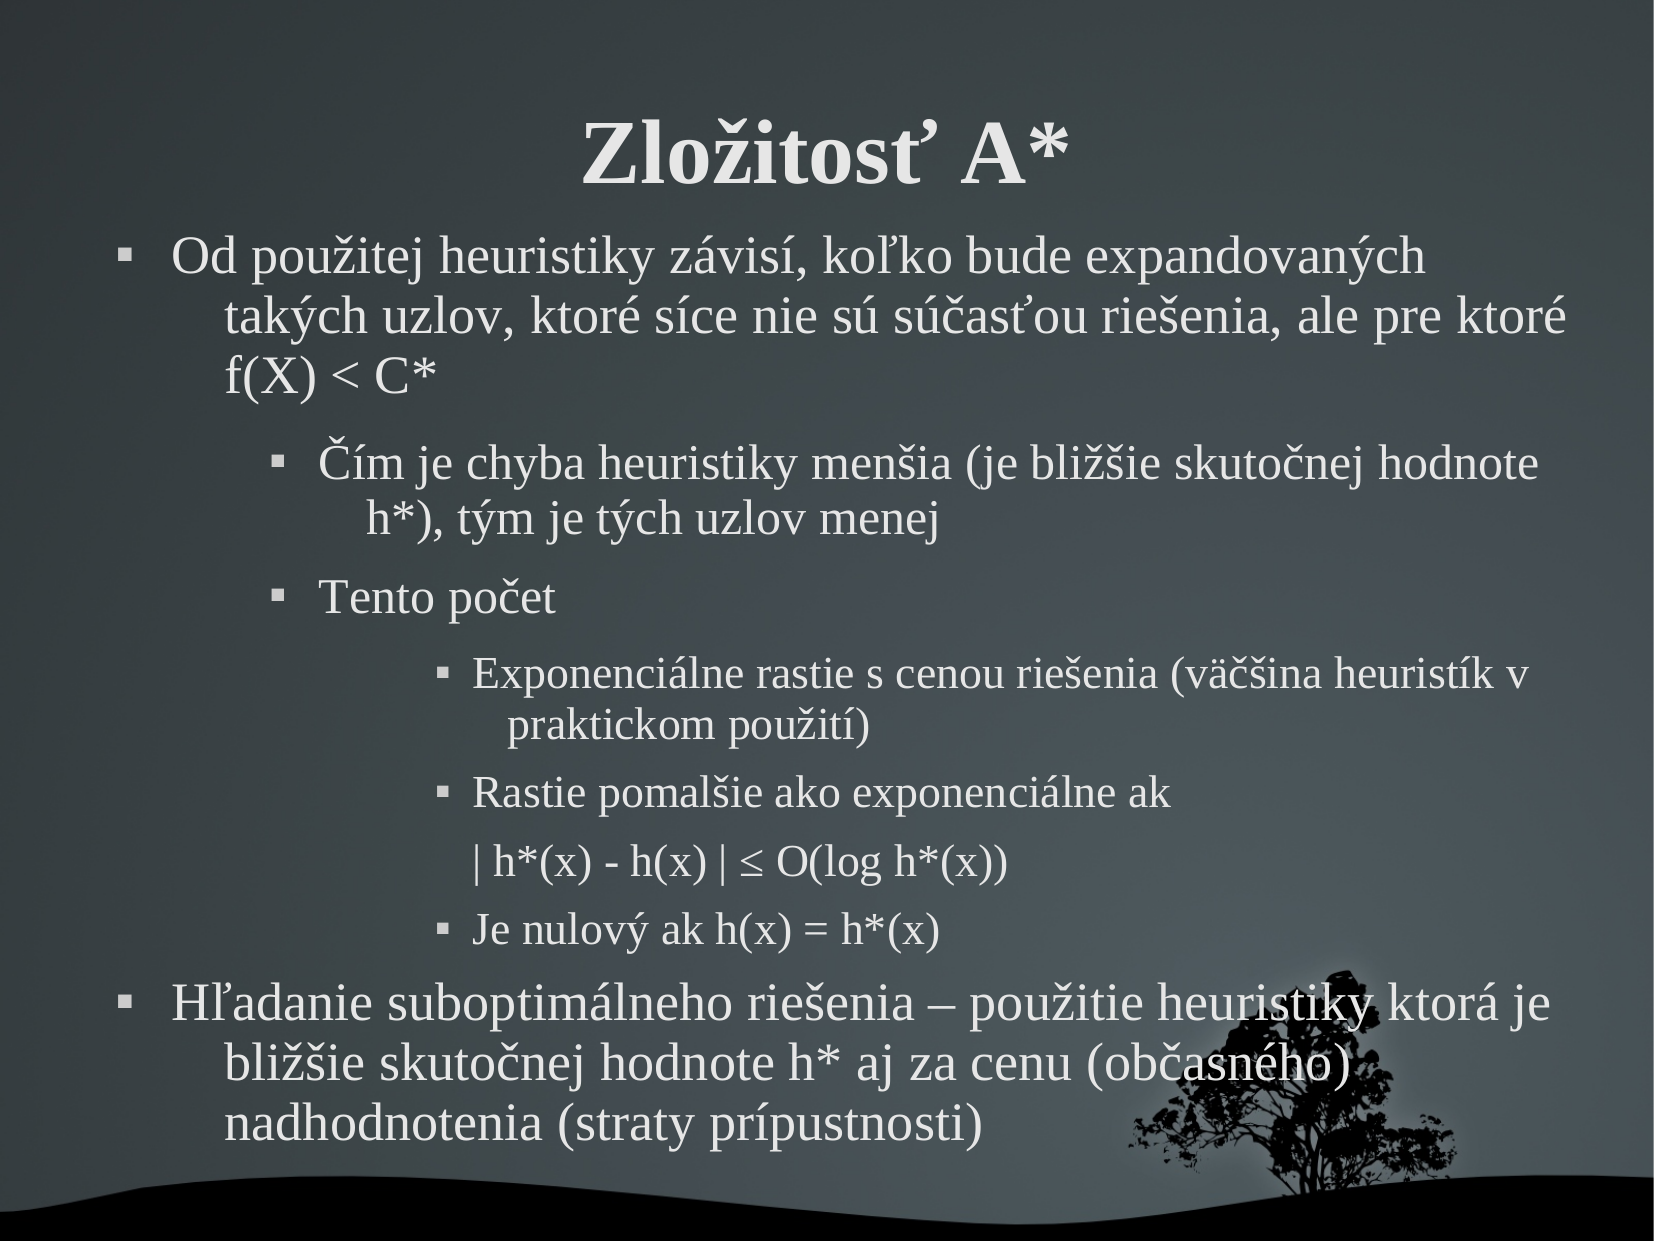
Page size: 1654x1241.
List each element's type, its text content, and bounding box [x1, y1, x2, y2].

picture [0, 0, 1654, 1241]
title Zložitosť A* [82, 49, 1571, 225]
list Od použitej heuristiky závisí, koľko bude expandovaných takých uzlov, ktoré síce nie sú súčasťou riešenia, ale pre ktoré f(X) < C* Čím je chyba heuristiky menšia (je bližšie skutočnej hodnote h*), tým je tých uzlov menej Tento počet Exponenciálne rastie s cenou riešenia (väčšina heuristík v praktickom použití) Rastie pomalšie ako exponenciálne ak | h*(x) - h(x) | ≤ O(log h*(x)) Je nulový ak h(x) = h*(x) Hľadanie suboptimálneho riešenia – použitie heuristiky ktorá je bližšie skutočnej hodnote h* aj za cenu (občasného) nadhodnotenia (straty prípustnosti) [82, 225, 1571, 1225]
